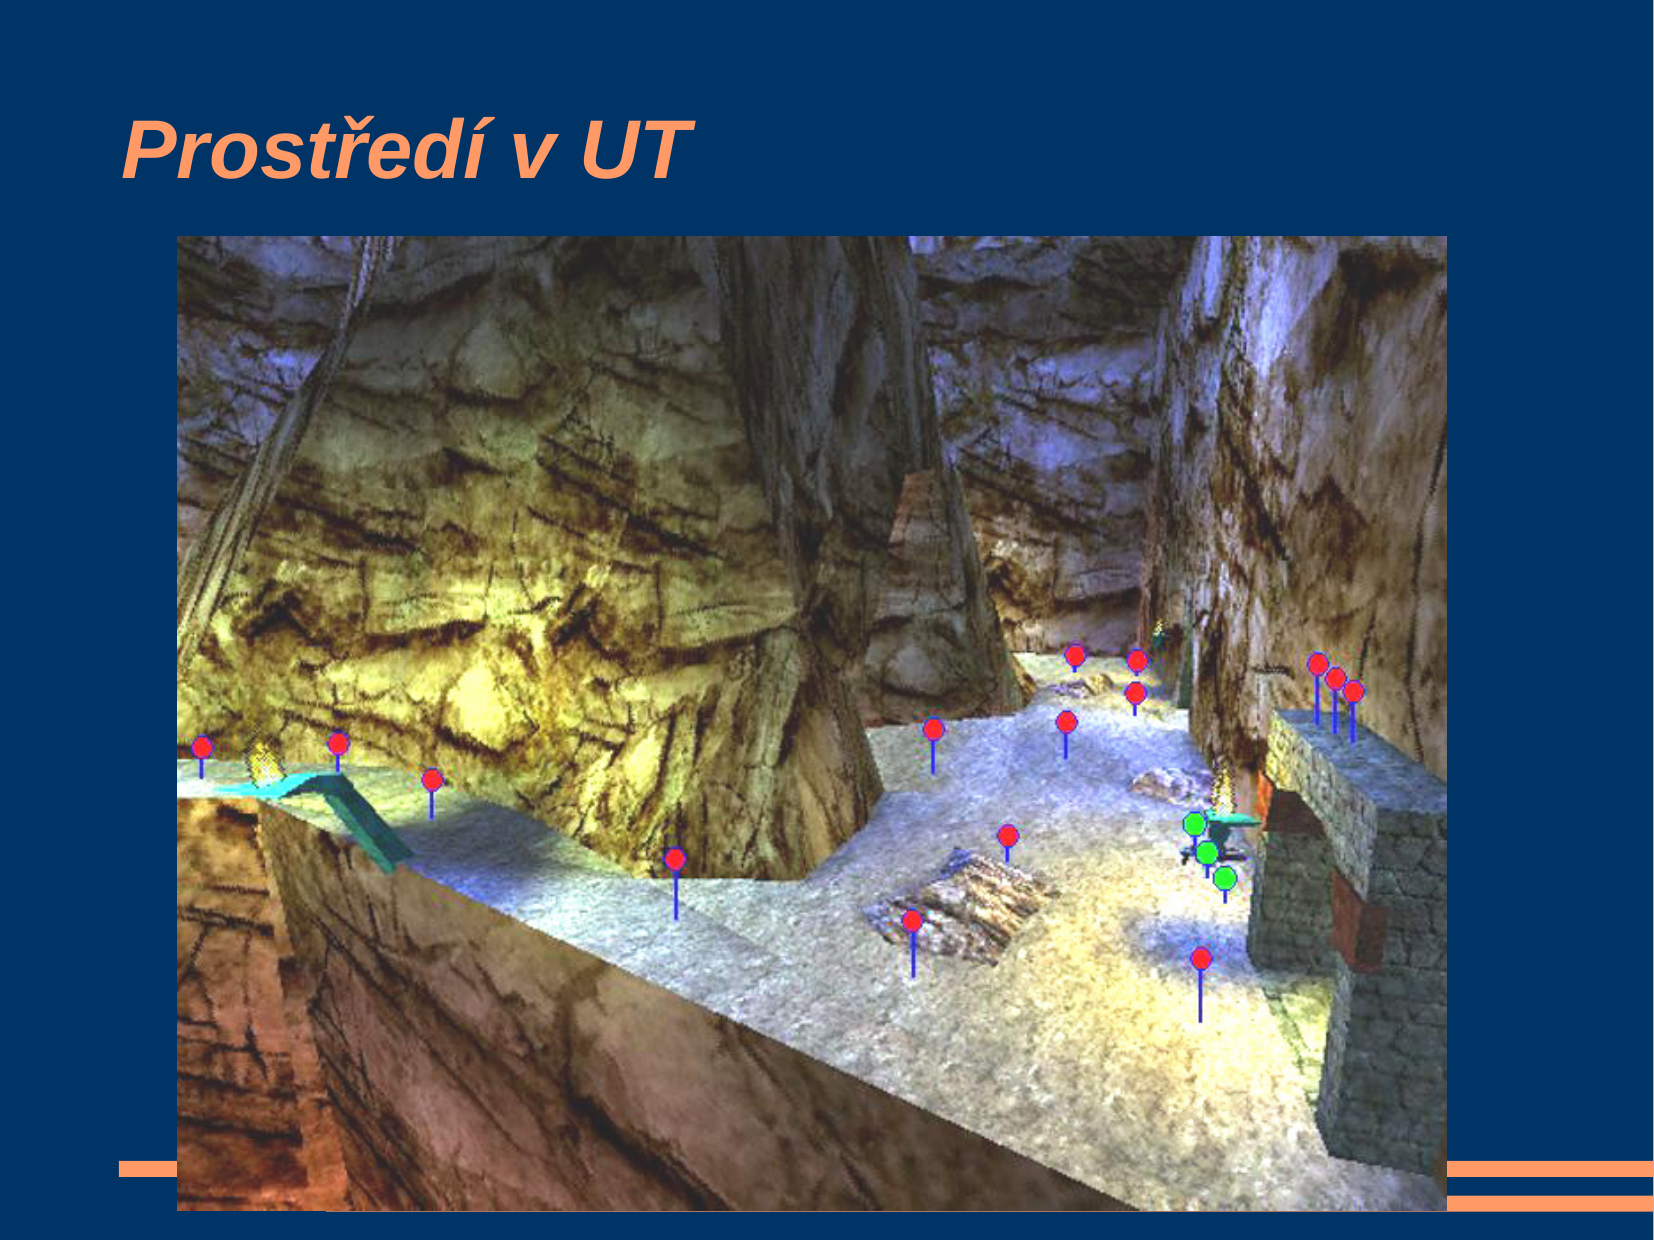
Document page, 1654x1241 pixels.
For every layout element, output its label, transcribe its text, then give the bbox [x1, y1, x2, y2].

title Prostředí v UT [121, 46, 1534, 254]
picture [177, 236, 1447, 1211]
